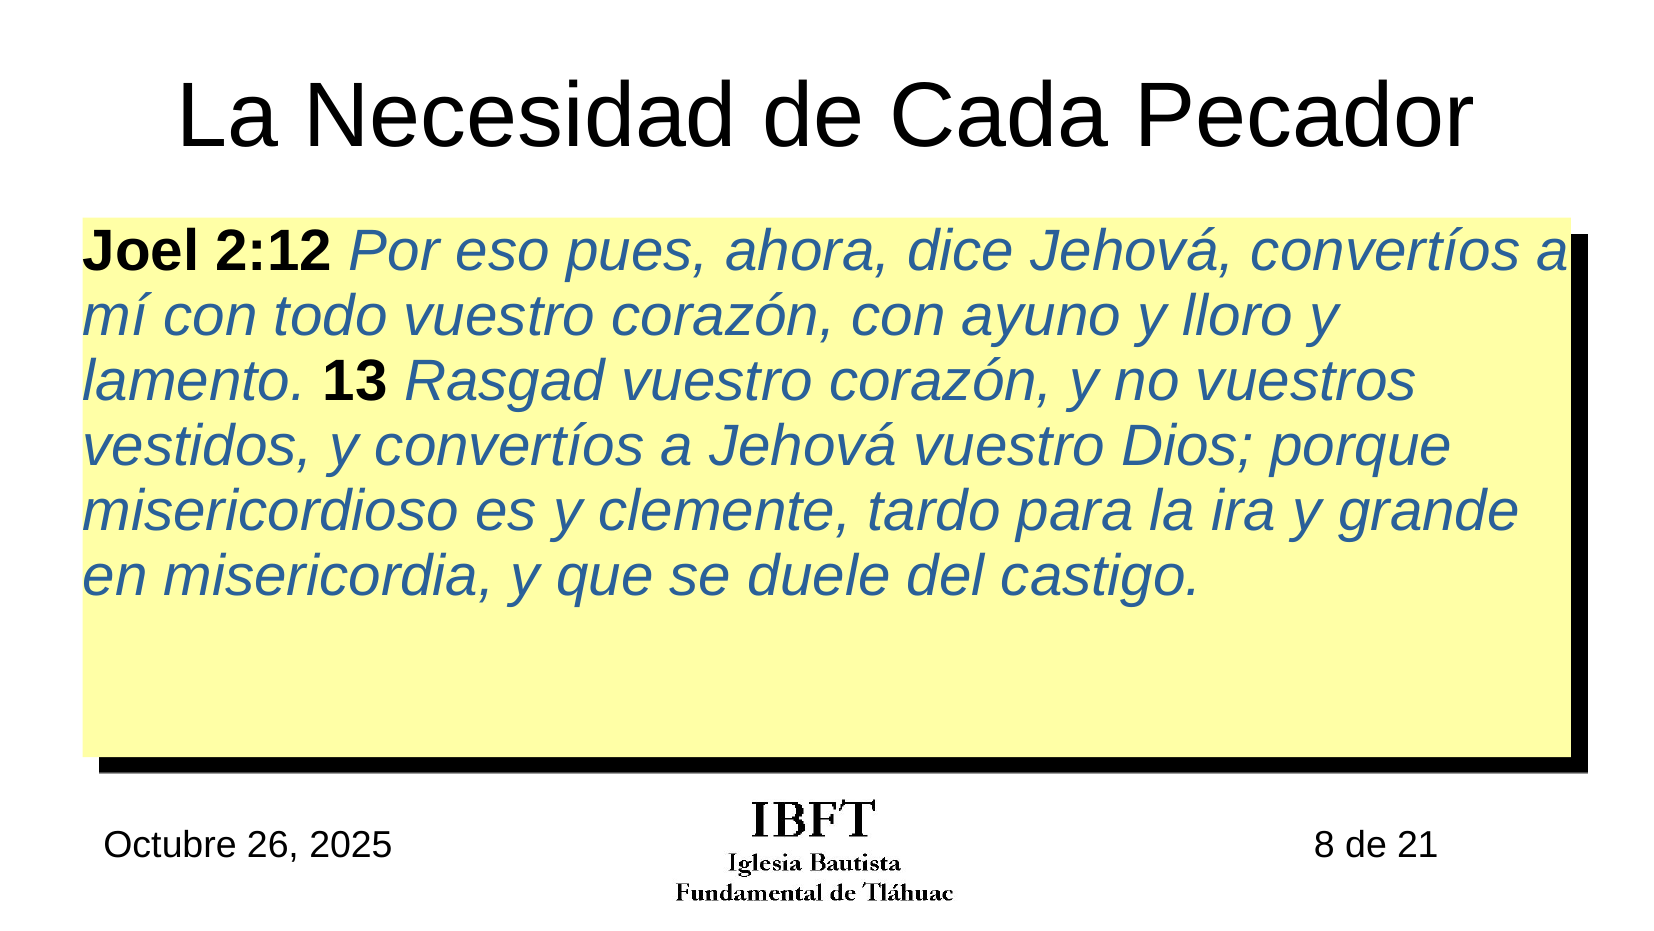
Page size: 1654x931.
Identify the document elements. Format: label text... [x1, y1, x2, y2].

text_box <number> de 21 [1299, 816, 1565, 916]
list Joel 2:12 Por eso pues, ahora, dice Jehová, convertíos a mí con todo vuestro corazón, con ayuno y lloro y lamento. 13 Rasgad vuestro corazón, y no vuestros vestidos, y convertíos a Jehová vuestro Dios; porque misericordioso es y clemente, tardo para la ira y grande en misericordia, y que se duele del castigo. [82, 217, 1571, 758]
picture [649, 787, 970, 913]
title La Necesidad de Cada Pecador [82, 37, 1571, 193]
text_box Octubre 26, 2025 [88, 816, 414, 876]
